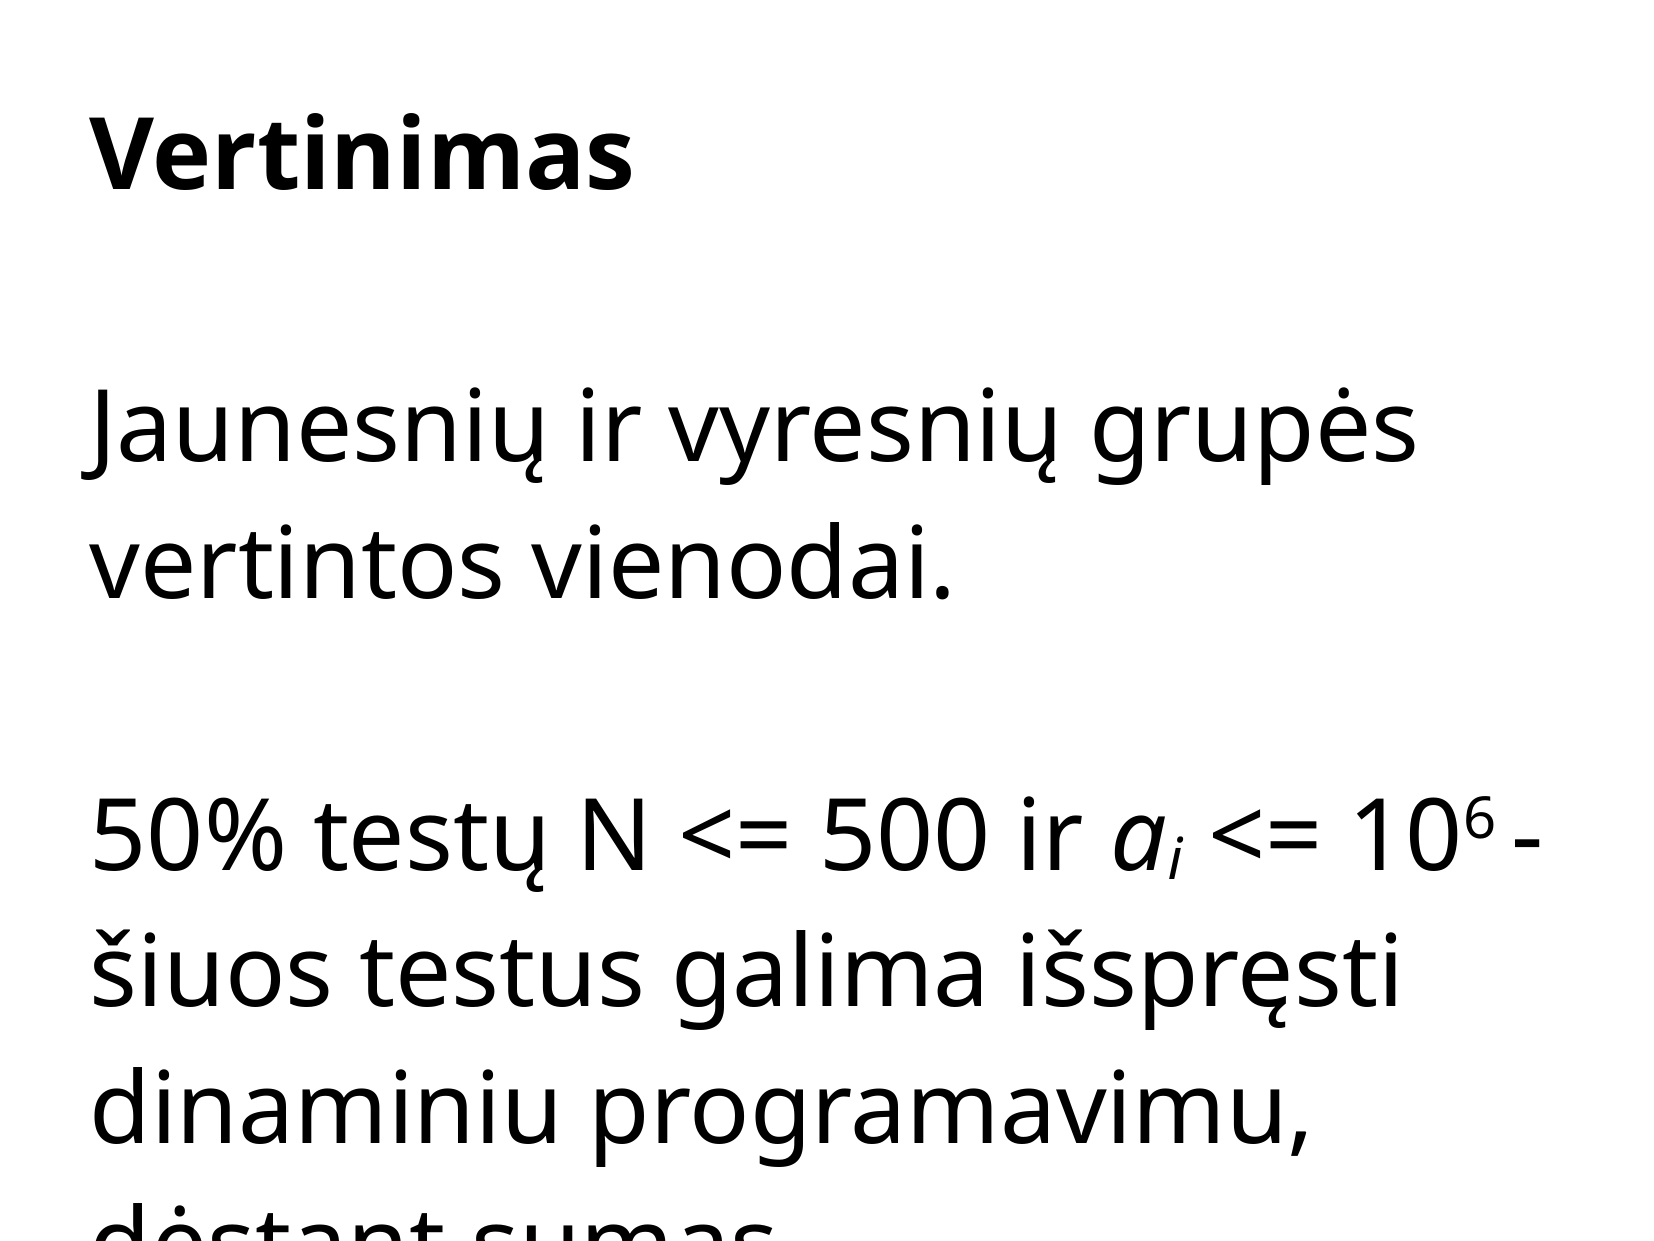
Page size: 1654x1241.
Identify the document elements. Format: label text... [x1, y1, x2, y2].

text_box Vertinimas Jaunesnių ir vyresnių grupės vertintos vienodai. 50% testų N <= 500 ir ai <= 106 - šiuos testus galima išspręsti dinaminiu programavimu, dėstant sumas. [75, 75, 1576, 1172]
